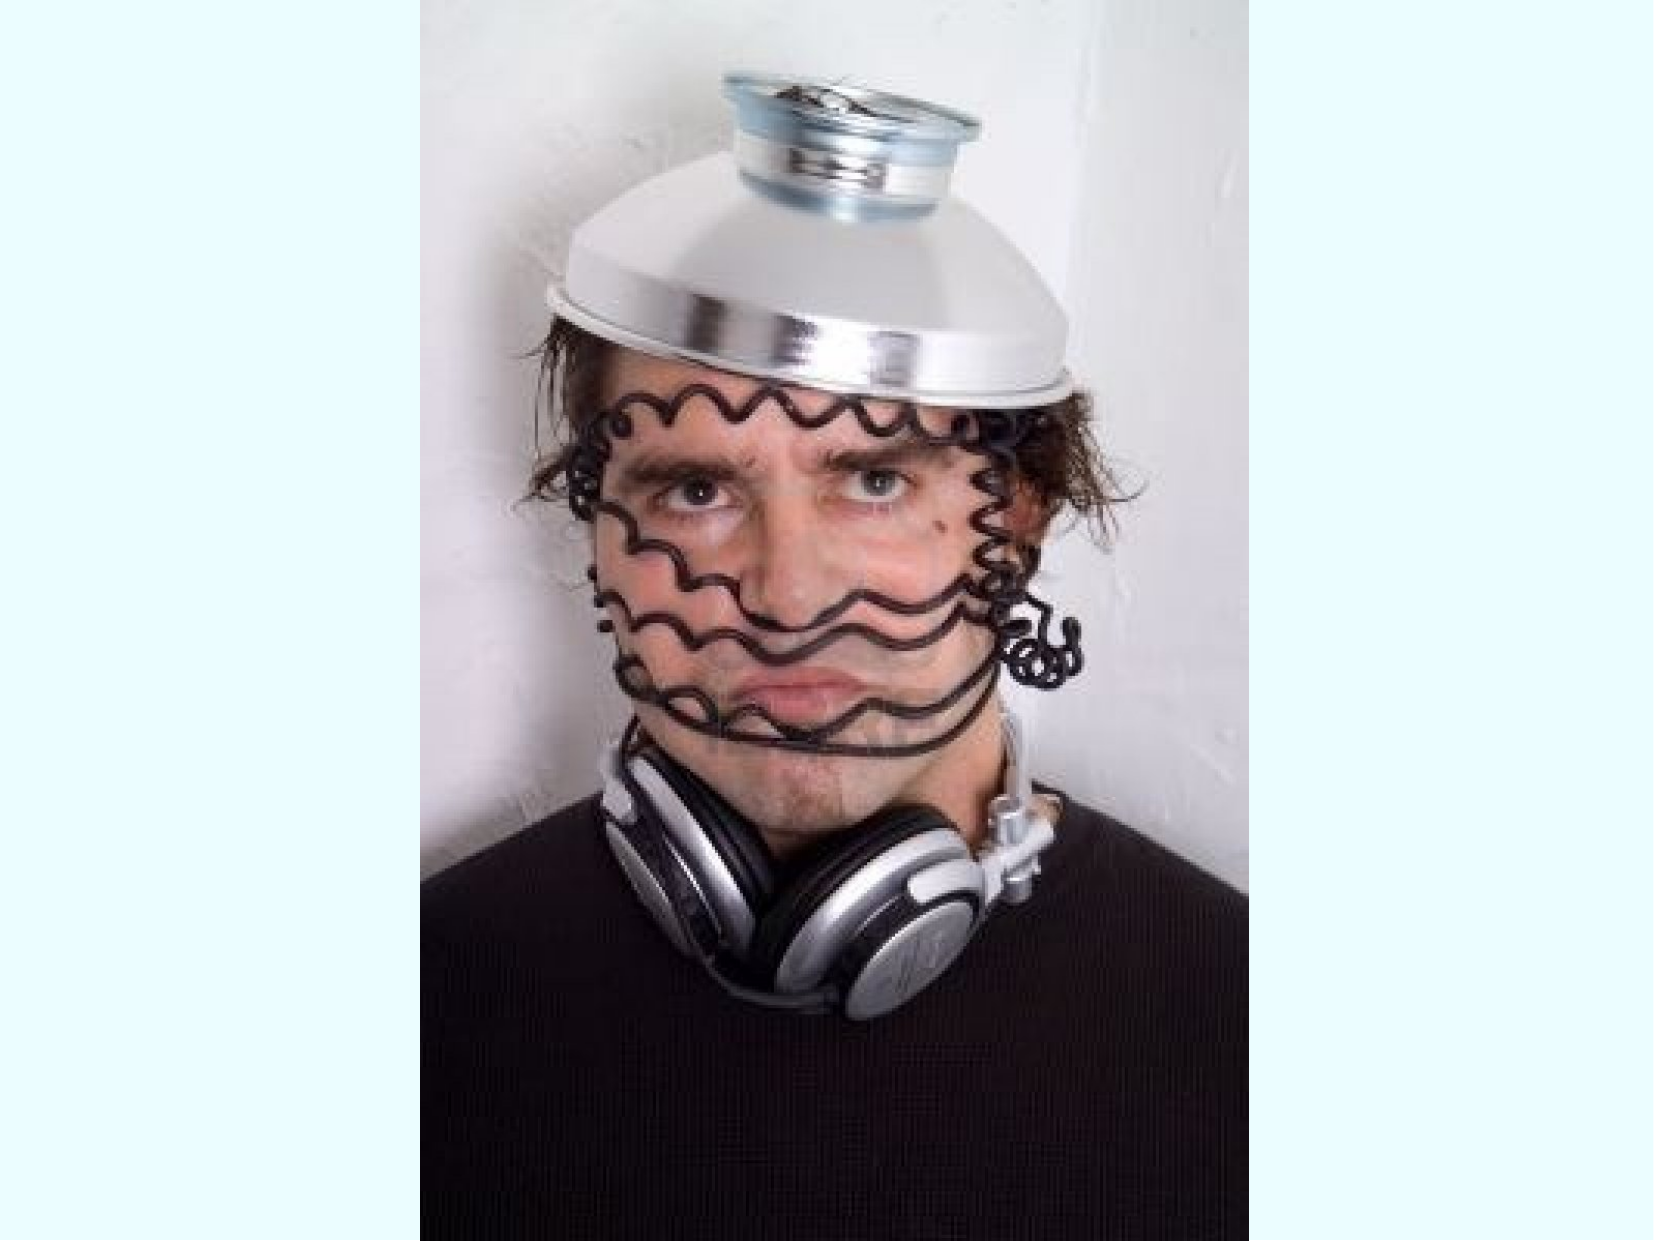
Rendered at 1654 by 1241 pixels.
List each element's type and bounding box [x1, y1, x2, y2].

picture [420, 0, 1249, 1241]
